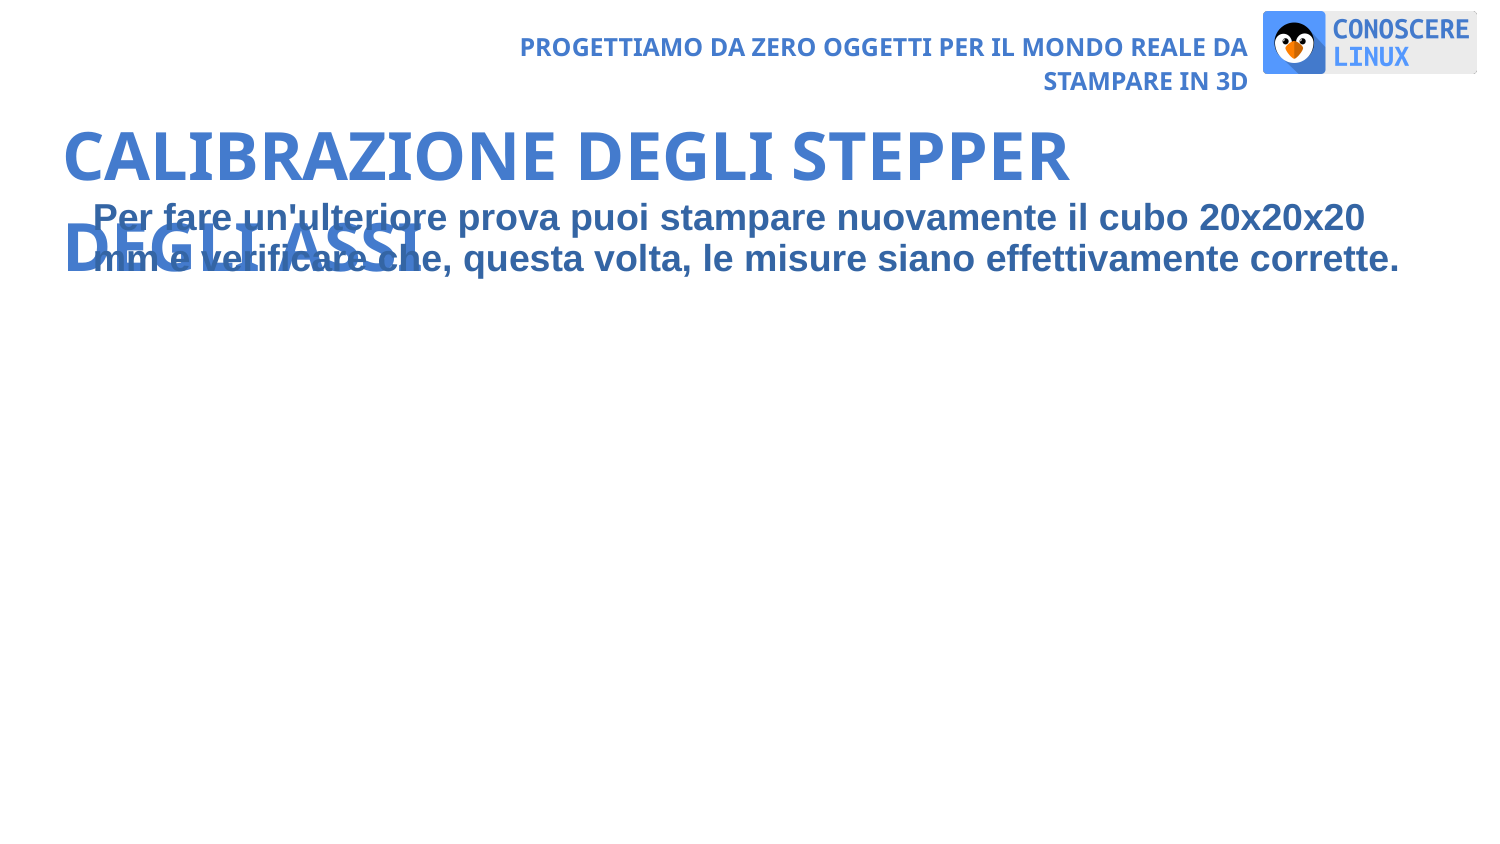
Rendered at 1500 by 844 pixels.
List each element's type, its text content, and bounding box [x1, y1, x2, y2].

text_box Per fare un'ulteriore prova puoi stampare nuovamente il cubo 20x20x20 mm e verificare che, questa volta, le misure siano effettivamente corrette. [78, 188, 1442, 512]
text_box PROGETTIAMO DA ZERO OGGETTI PER IL MONDO REALE DA STAMPARE IN 3D [437, 21, 1264, 91]
text_box CALIBRAZIONE DEGLI STEPPER DEGLI ASSI [47, 102, 1276, 189]
picture [1263, 11, 1477, 74]
